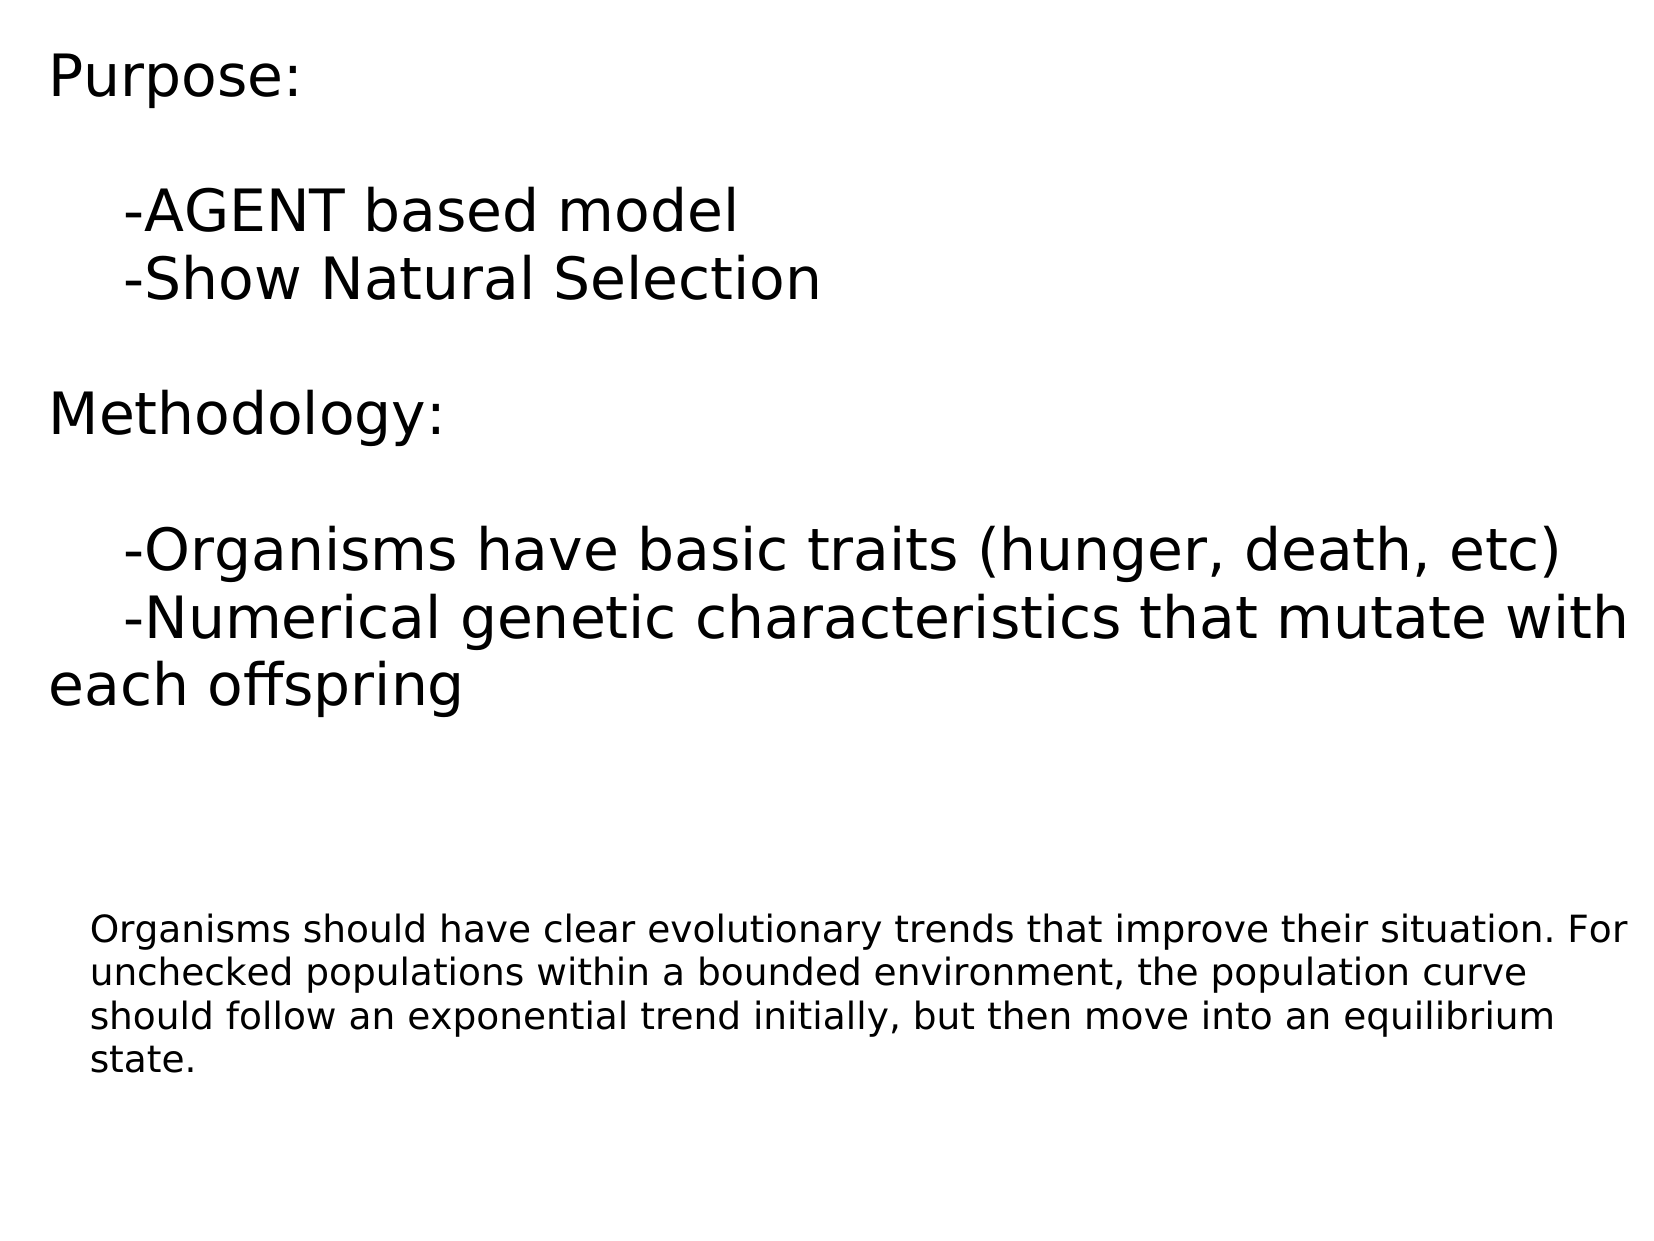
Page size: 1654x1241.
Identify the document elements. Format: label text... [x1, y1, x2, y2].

text_box Purpose: -AGENT based model -Show Natural Selection Methodology: -Organisms have basic traits (hunger, death, etc) -Numerical genetic characteristics that mutate with each offspring [33, 34, 1654, 931]
text_box Organisms should have clear evolutionary trends that improve their situation. For unchecked populations within a bounded environment, the population curve should follow an exponential trend initially, but then move into an equilibrium state. [75, 900, 1651, 1089]
